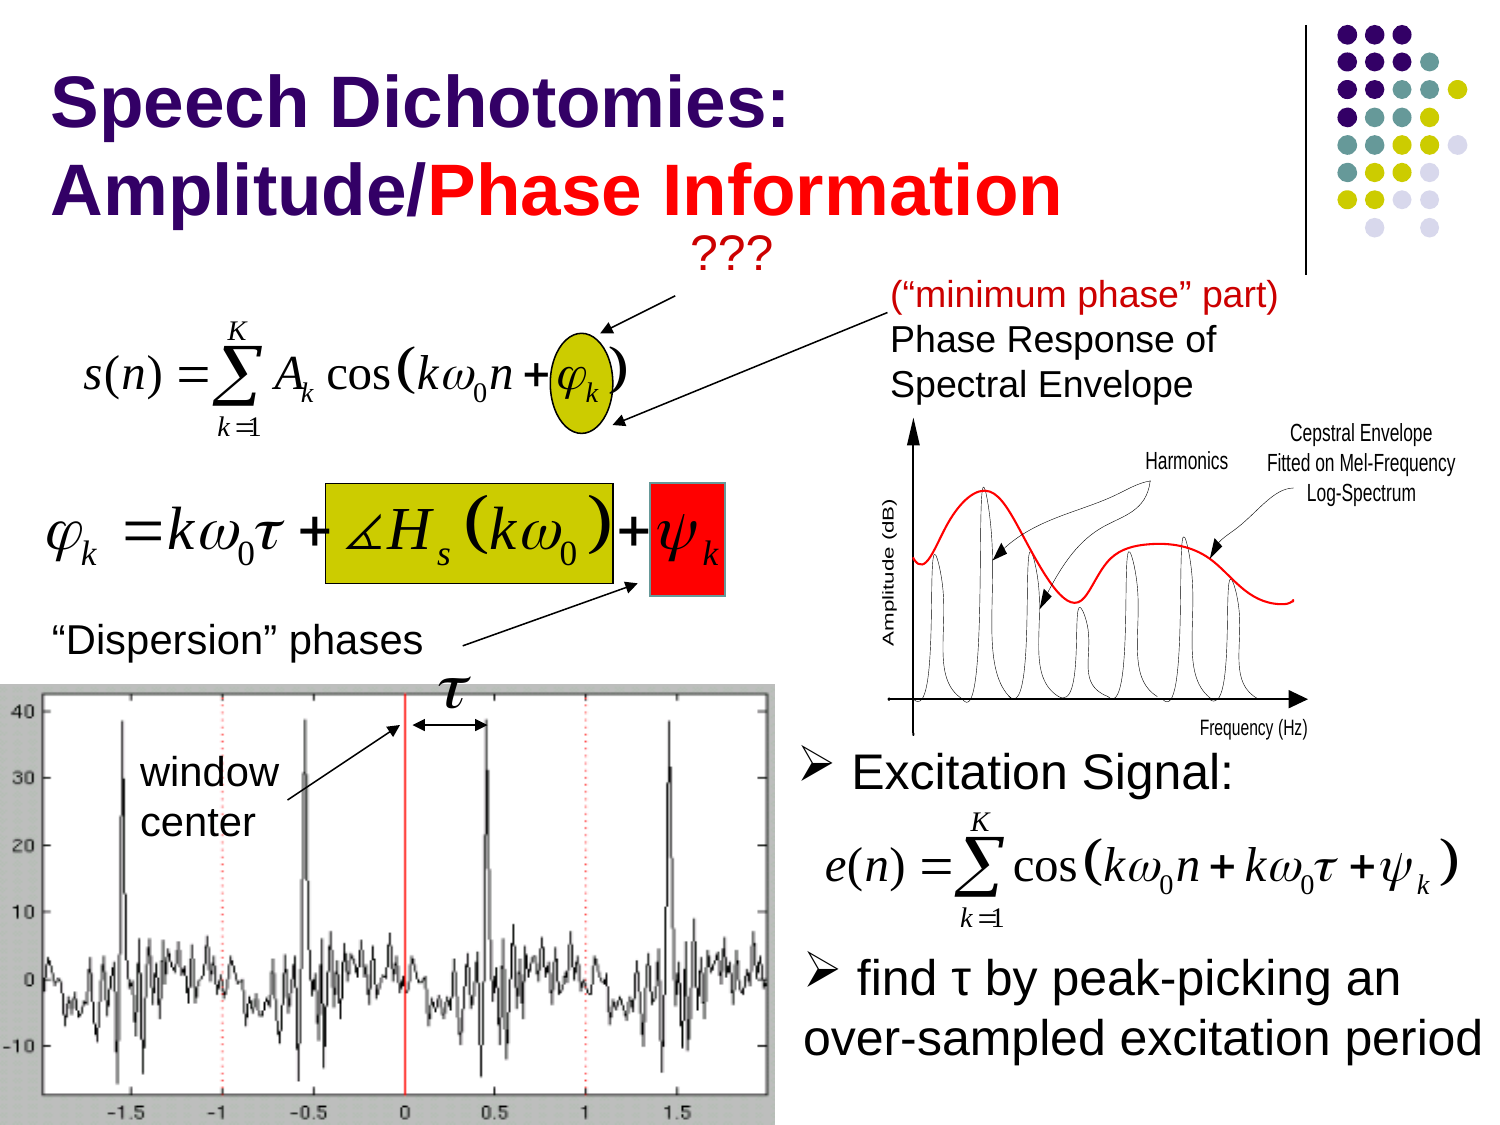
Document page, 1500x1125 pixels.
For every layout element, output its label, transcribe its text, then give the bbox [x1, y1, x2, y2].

chart [431, 663, 488, 726]
chart [875, 412, 1463, 746]
text_box window center [125, 737, 295, 853]
chart [37, 483, 731, 586]
chart [818, 800, 1462, 937]
text_box (“minimum phase” part) Phase Response of Spectral Envelope [875, 262, 1295, 412]
chart [75, 308, 634, 447]
text_box Excitation Signal: [783, 731, 1250, 807]
picture [0, 684, 775, 1125]
text_box “Dispersion” phases [37, 605, 440, 672]
text_box ??? [675, 238, 789, 288]
text_box Speech Dichotomies: Amplitude/Phase Information [35, 25, 1274, 238]
text_box find τ by peak-picking an over-sampled excitation period [788, 937, 1499, 1073]
text_box [650, 586, 726, 596]
